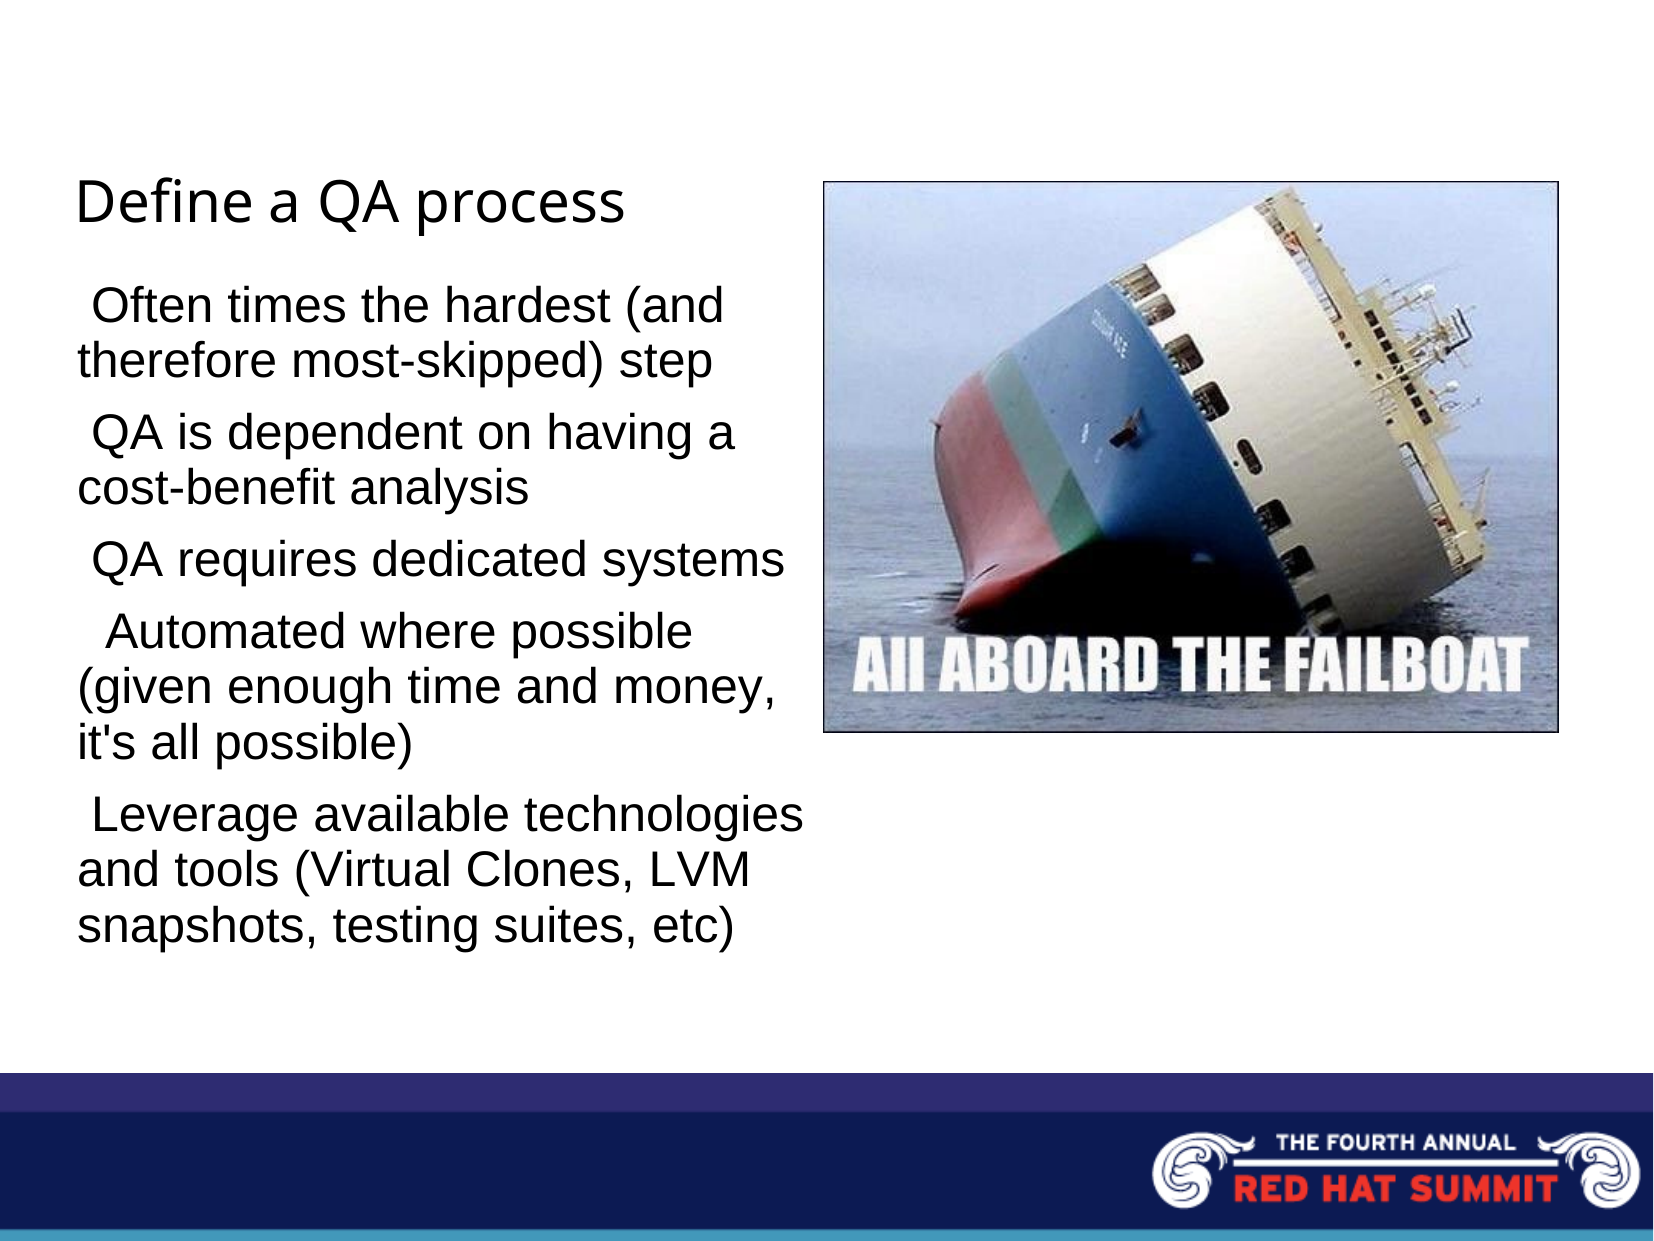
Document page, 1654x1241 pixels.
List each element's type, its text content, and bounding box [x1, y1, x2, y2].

picture [823, 181, 1559, 733]
picture [0, 1073, 1654, 1241]
list Often times the hardest (and therefore most-skipped) step QA is dependent on having a cost-benefit analysis QA requires dedicated systems Automated where possible (given enough time and money, it's all possible) Leverage available technologies and tools (Virtual Clones, LVM snapshots, testing suites, etc) [77, 276, 813, 1186]
title Define a QA process [74, 140, 1506, 259]
